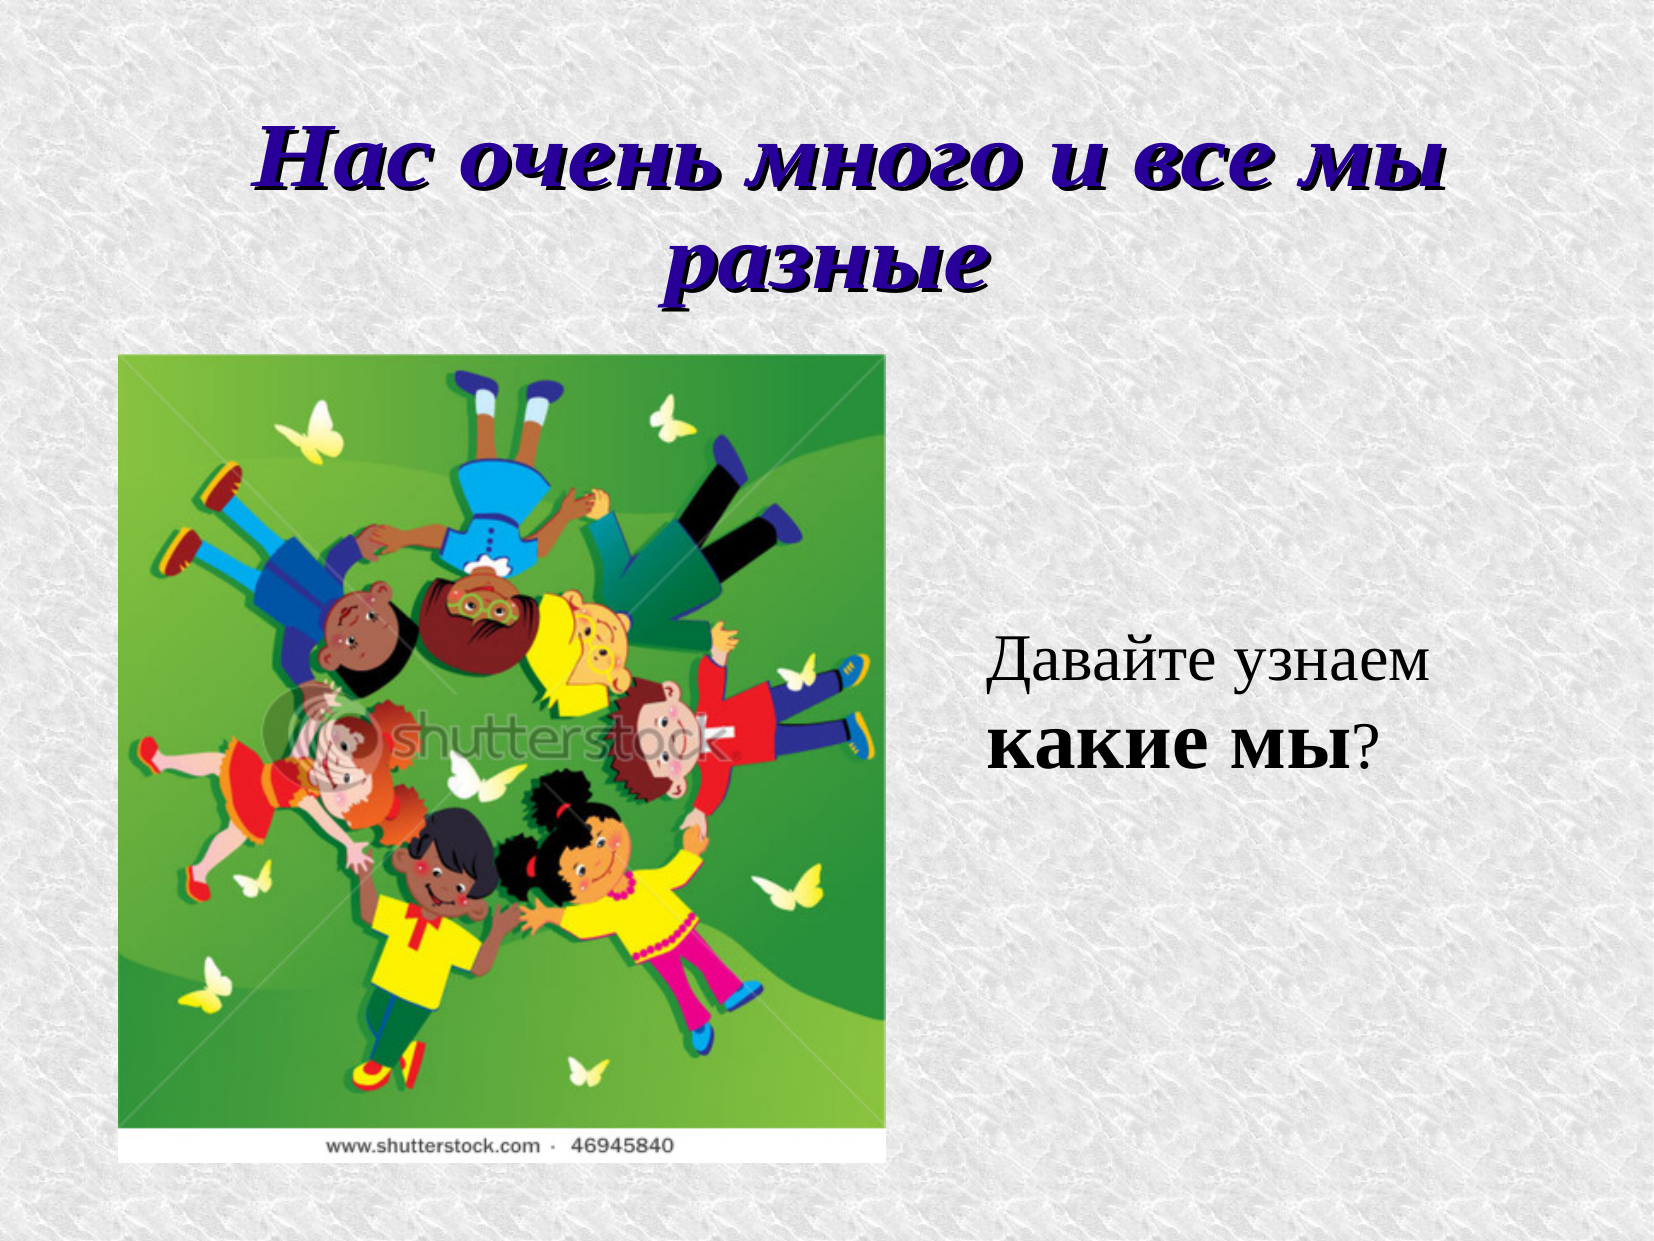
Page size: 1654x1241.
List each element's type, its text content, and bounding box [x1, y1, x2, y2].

list Давайте узнаем какие мы? [915, 413, 1605, 916]
picture [0, 0, 1654, 1241]
title Нас очень много и все мы разные [121, 102, 1534, 311]
